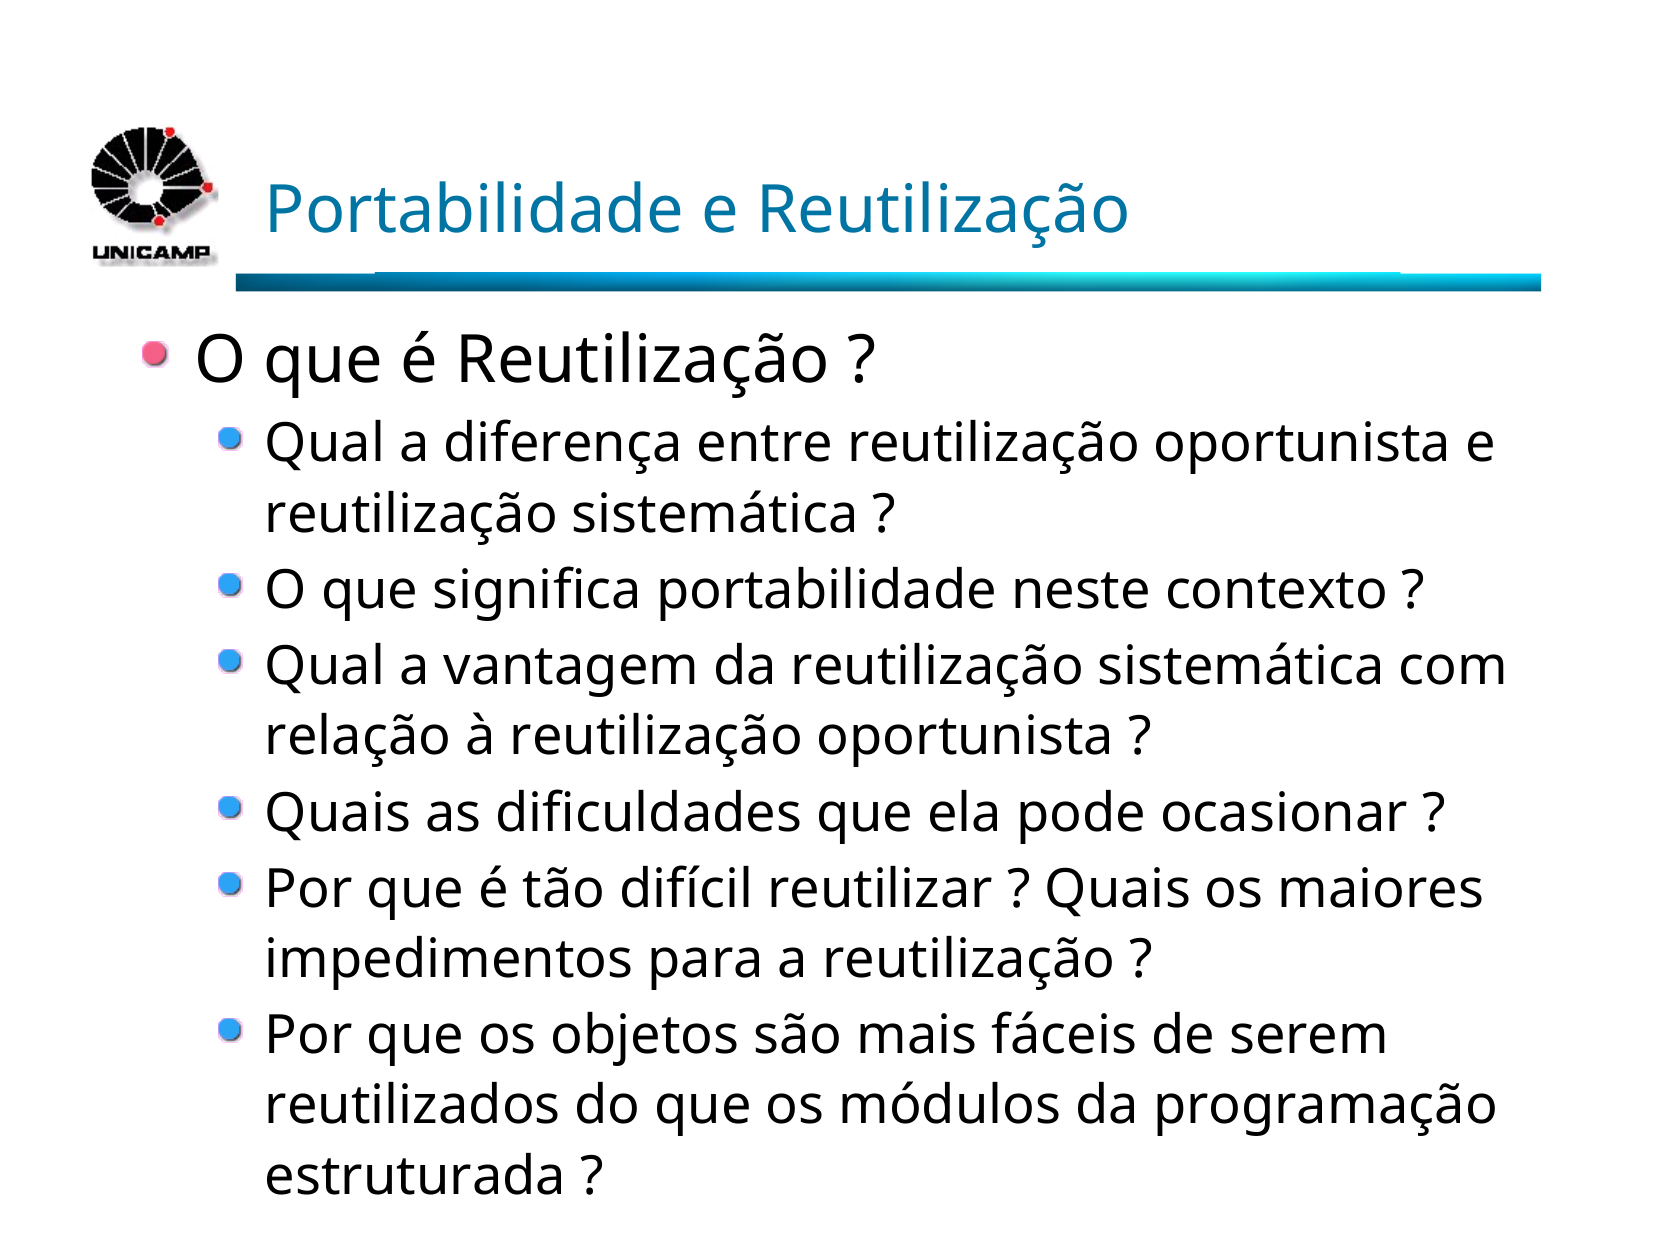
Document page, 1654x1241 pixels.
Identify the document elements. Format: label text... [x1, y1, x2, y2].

list O que é Reutilização ? Qual a diferença entre reutilização oportunista e reutilização sistemática ? O que significa portabilidade neste contexto ? Qual a vantagem da reutilização sistemática com relação à reutilização oportunista ? Quais as dificuldades que ela pode ocasionar ? Por que é tão difícil reutilizar ? Quais os maiores impedimentos para a reutilização ? Por que os objetos são mais fáceis de serem reutilizados do que os módulos da programação estruturada ? [123, 313, 1536, 1145]
picture [125, 272, 1654, 295]
title Portabilidade e Reutilização [264, 42, 1534, 250]
